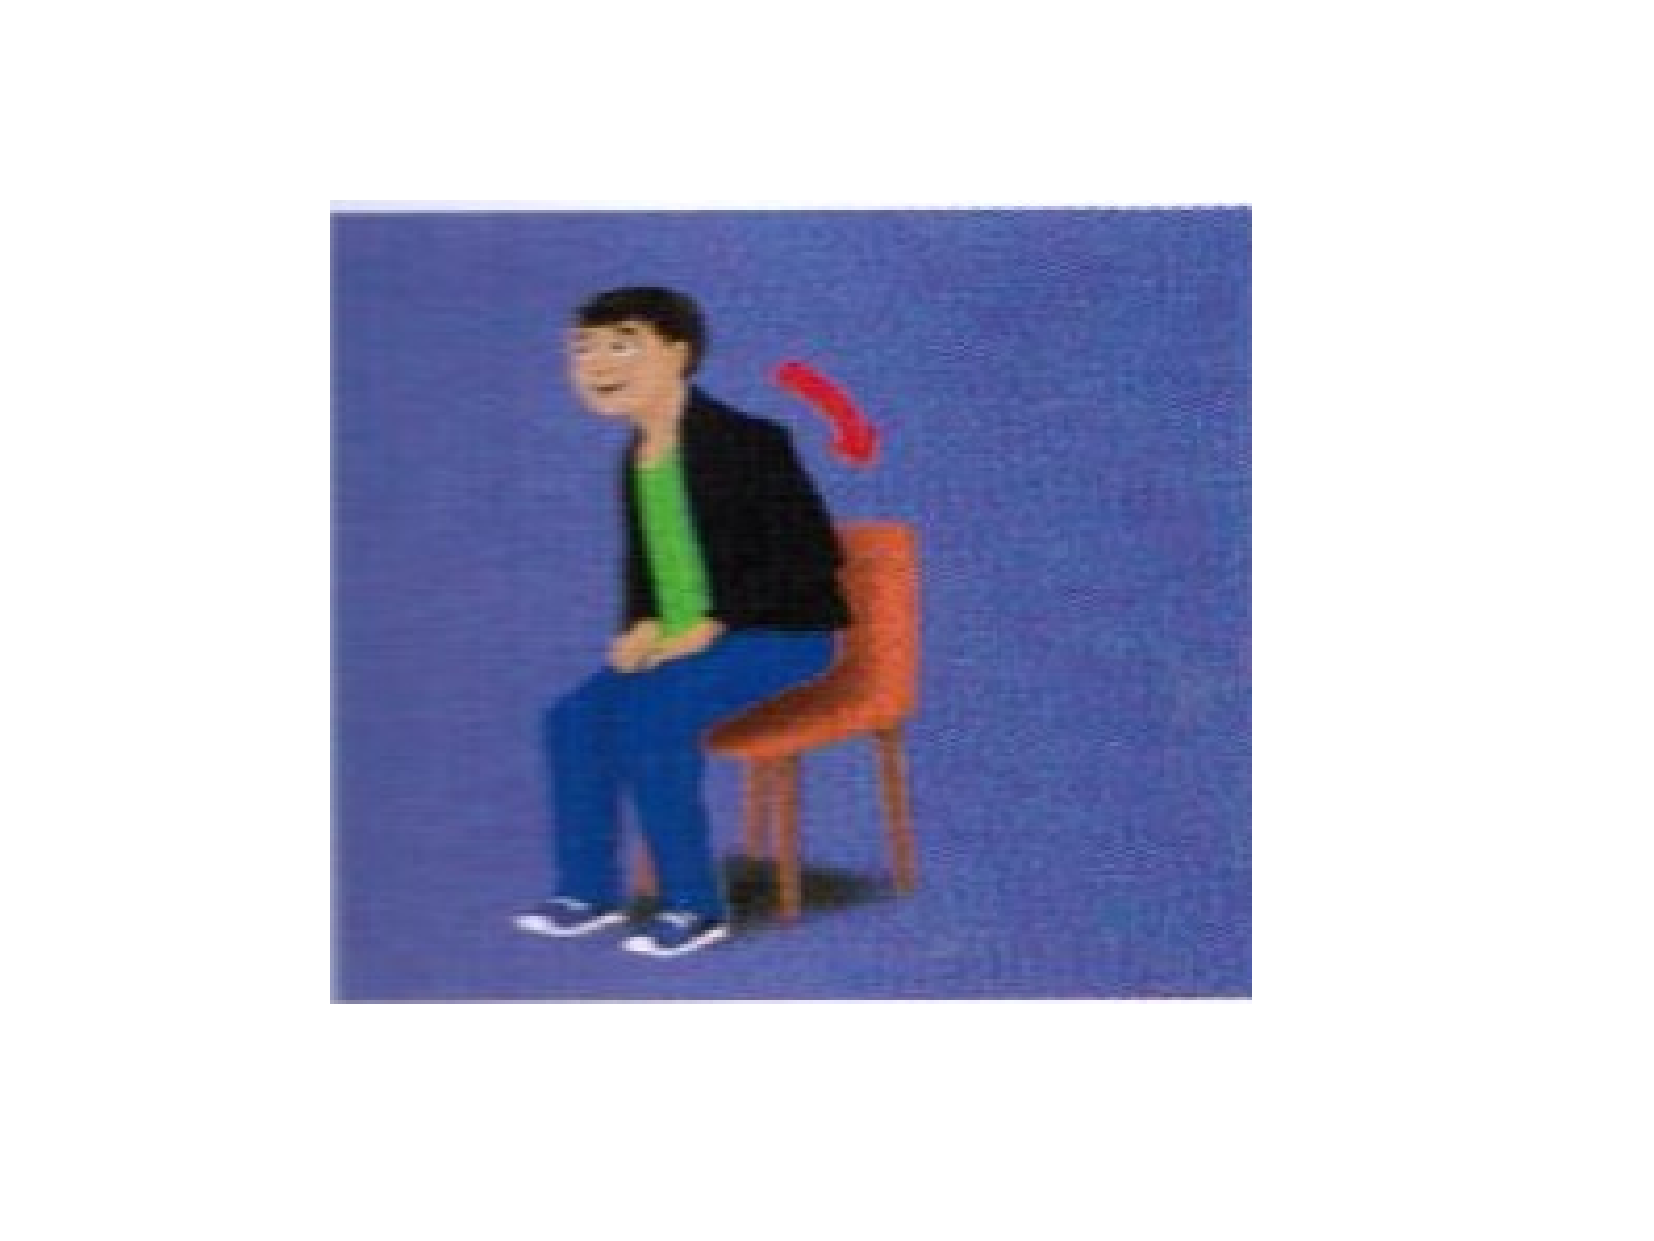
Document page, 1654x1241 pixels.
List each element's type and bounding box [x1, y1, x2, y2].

picture [330, 200, 1252, 1004]
